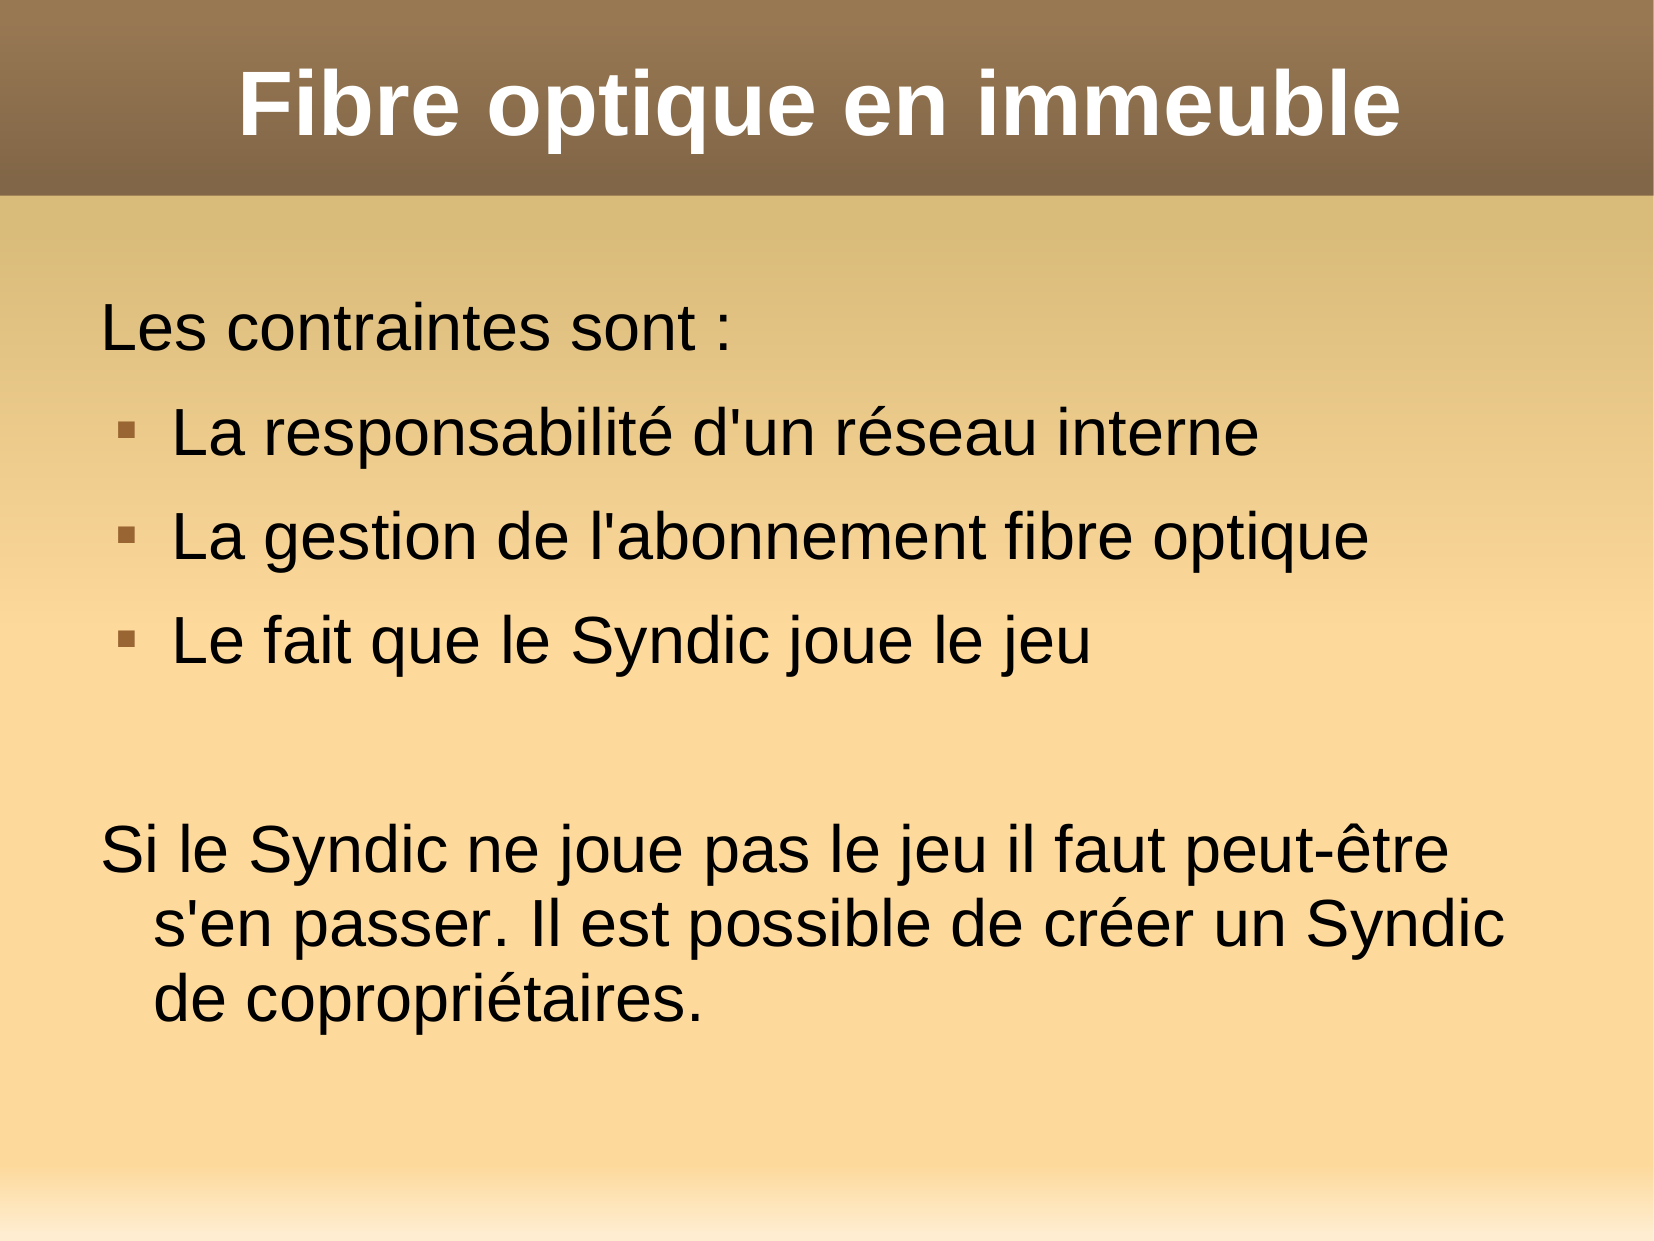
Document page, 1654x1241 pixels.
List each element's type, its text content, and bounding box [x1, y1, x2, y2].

picture [0, 0, 1654, 1241]
list Les contraintes sont : La responsabilité d'un réseau interne La gestion de l'abonnement fibre optique Le fait que le Syndic joue le jeu Si le Syndic ne joue pas le jeu il faut peut-être s'en passer. Il est possible de créer un Syndic de copropriétaires. [82, 290, 1571, 1109]
title Fibre optique en immeuble [76, 0, 1565, 208]
